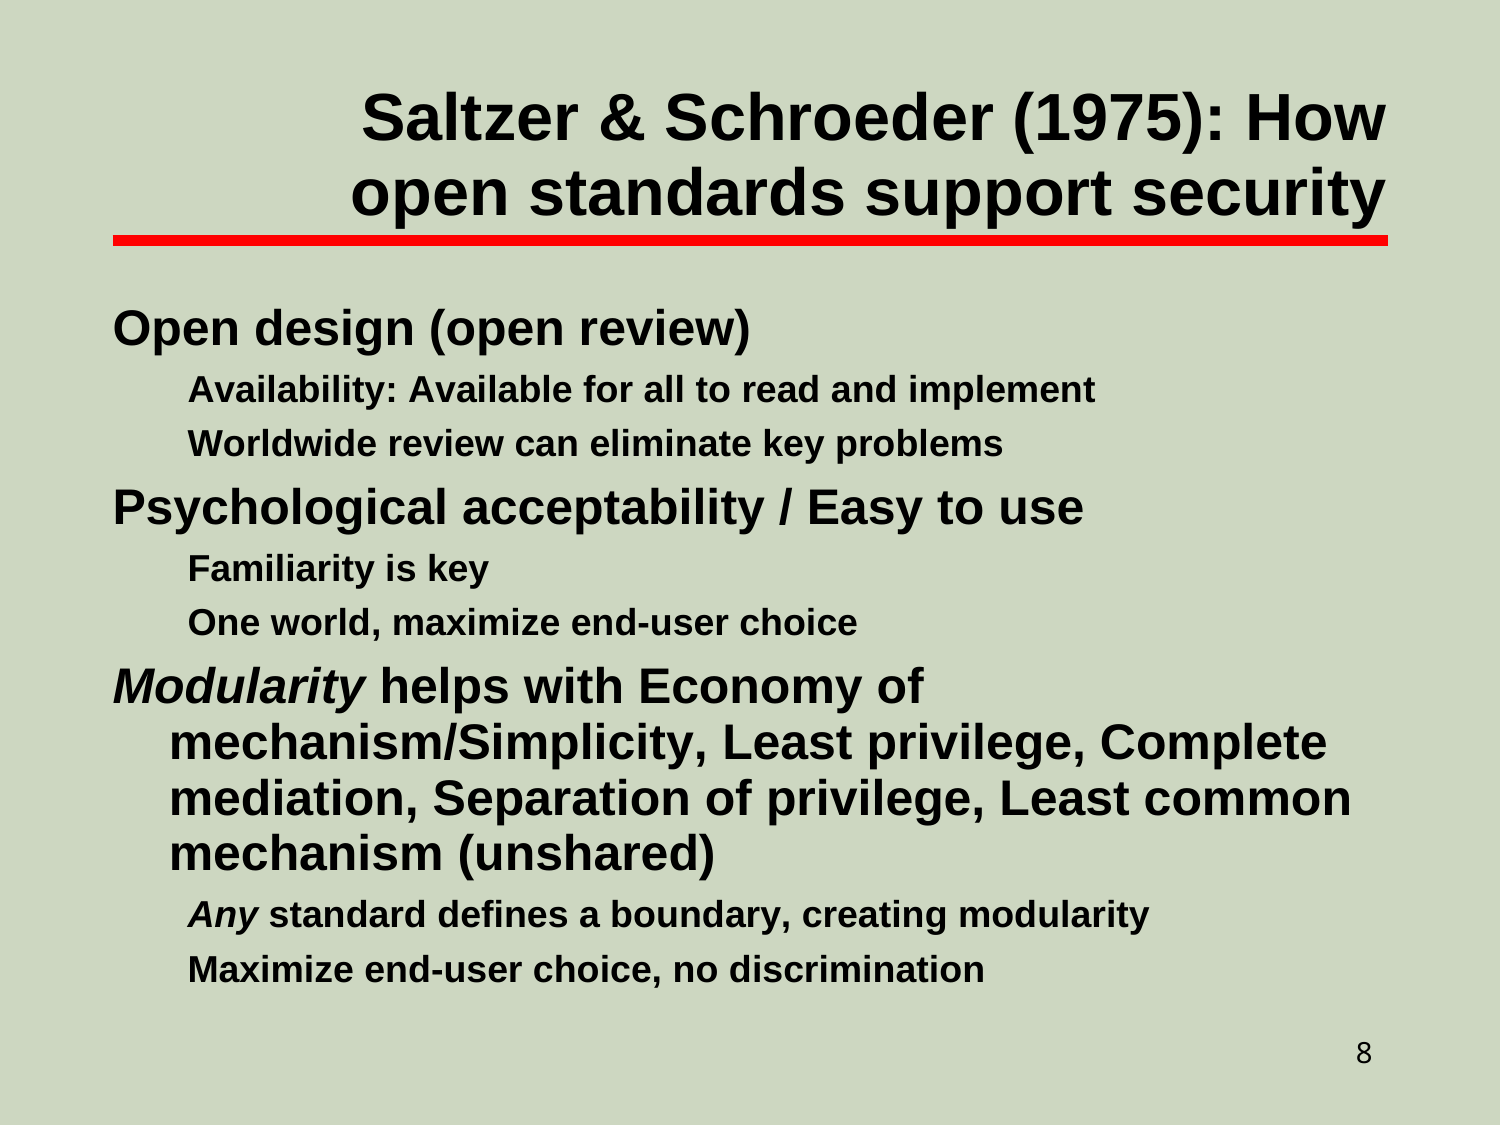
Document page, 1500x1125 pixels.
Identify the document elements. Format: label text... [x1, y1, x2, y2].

list Open design (open review) Availability: Available for all to read and implement Worldwide review can eliminate key problems Psychological acceptability / Easy to use Familiarity is key One world, maximize end-user choice Modularity helps with Economy of mechanism/Simplicity, Least privilege, Complete mediation, Separation of privilege, Least common mechanism (unshared) Any standard defines a boundary, creating modularity Maximize end-user choice, no discrimination [112, 299, 1388, 1096]
title Saltzer & Schroeder (1975): How open standards support security [187, 79, 1388, 230]
